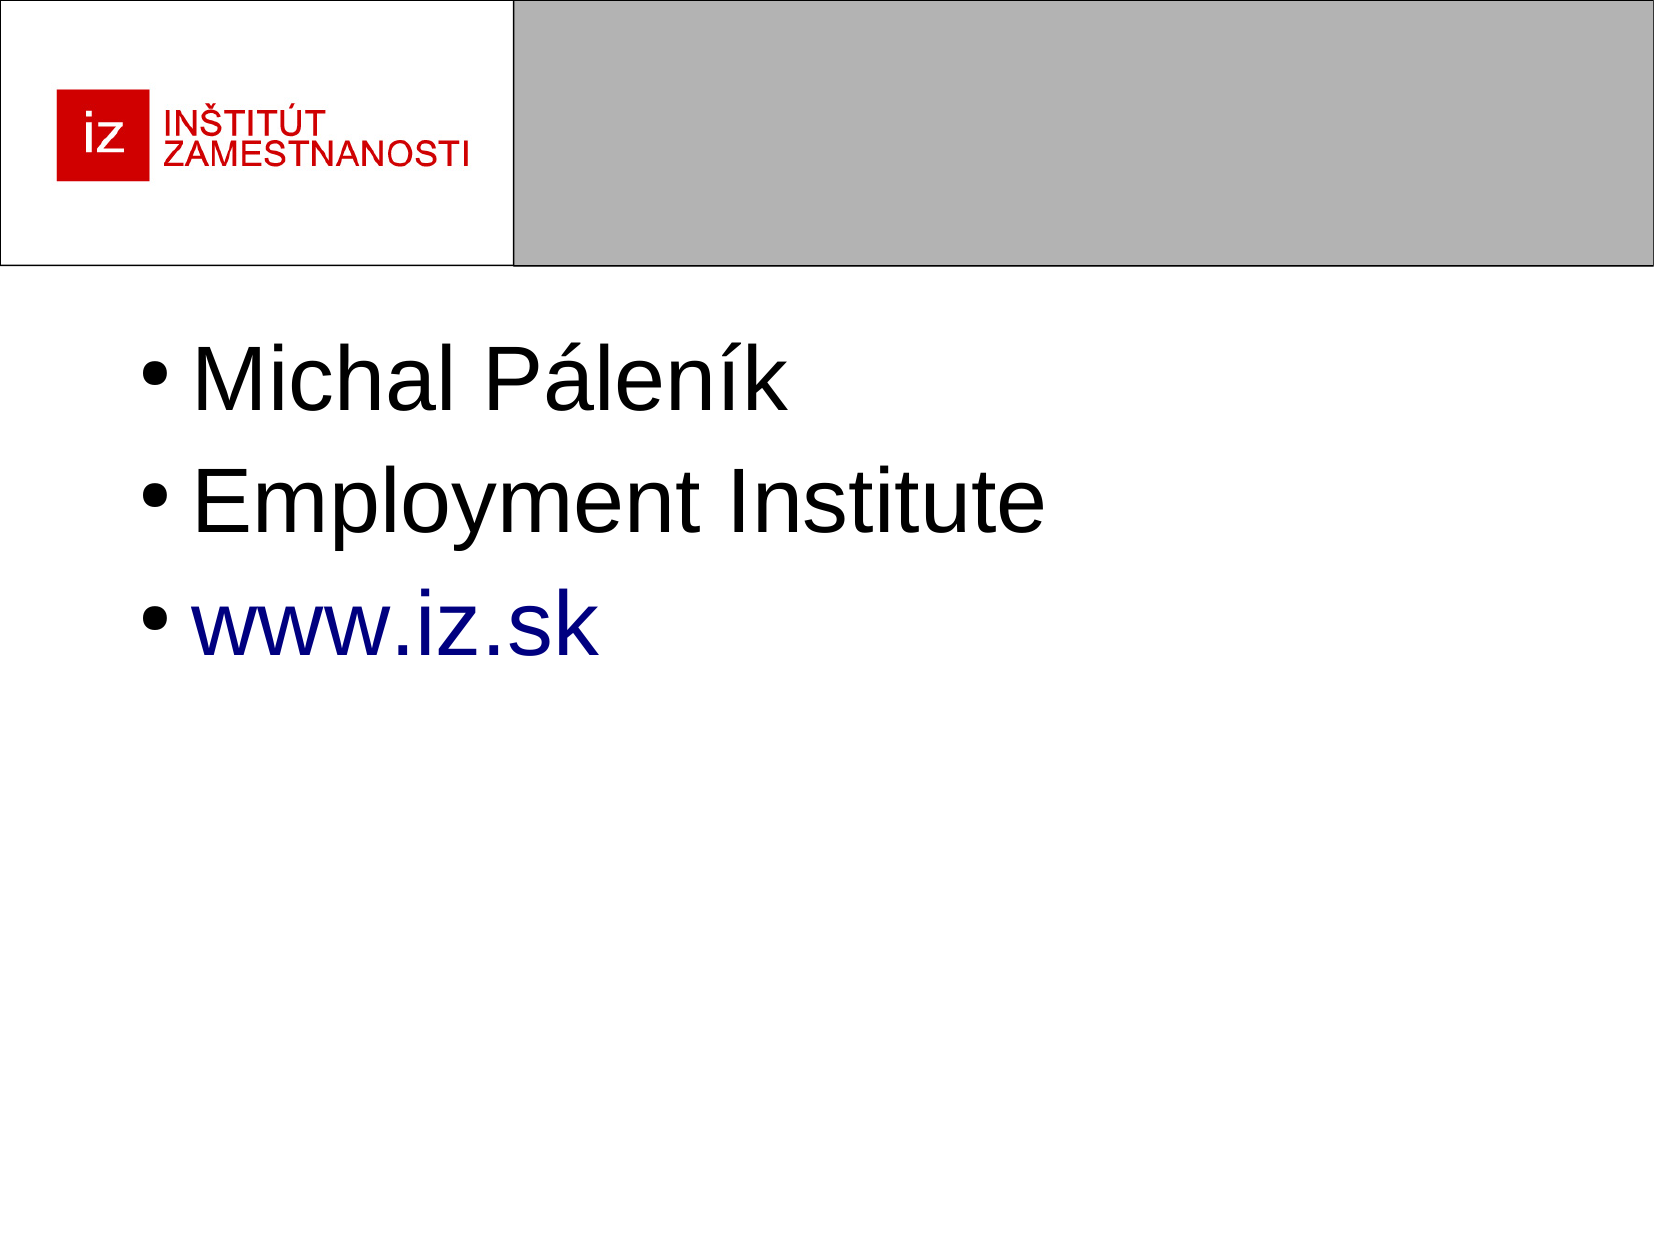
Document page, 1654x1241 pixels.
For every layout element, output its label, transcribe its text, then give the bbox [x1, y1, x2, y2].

list Michal Páleník Employment Institute www.iz.sk [121, 344, 1533, 1126]
picture [5, 8, 512, 257]
